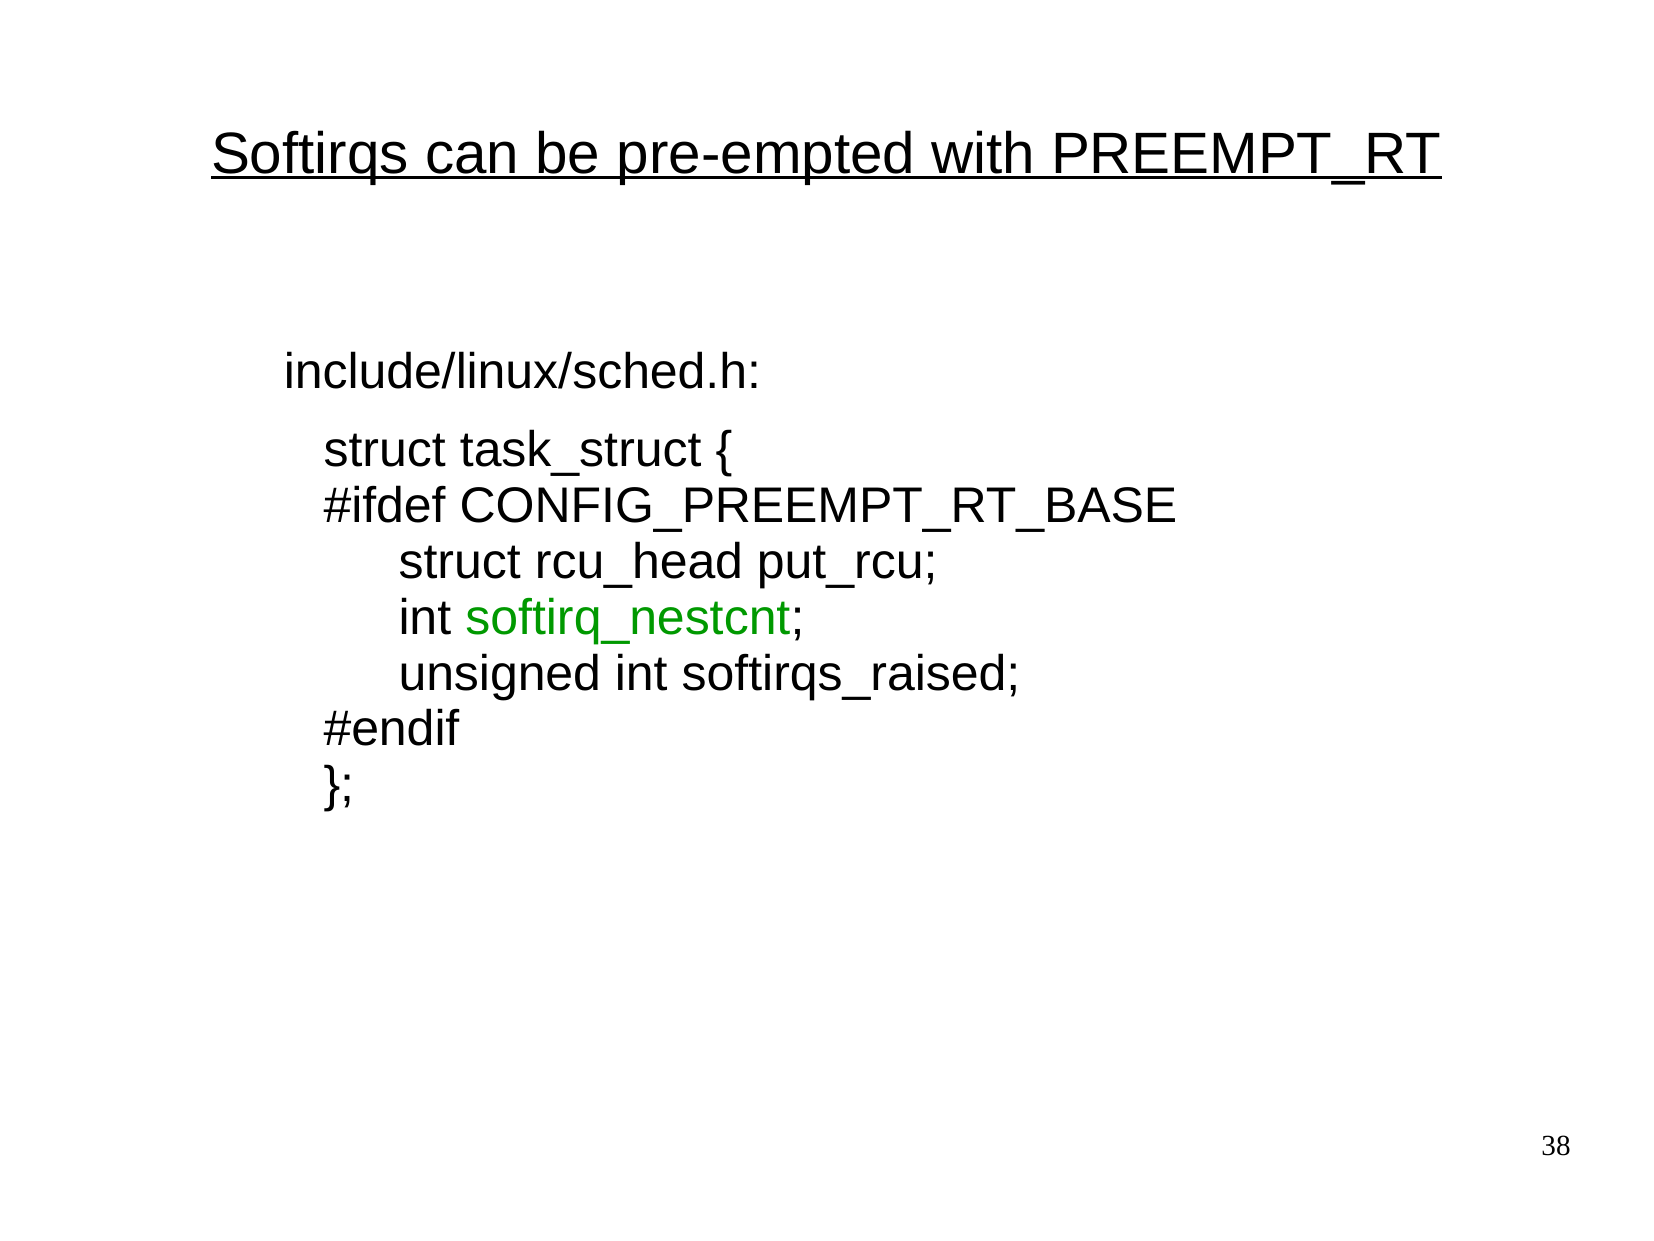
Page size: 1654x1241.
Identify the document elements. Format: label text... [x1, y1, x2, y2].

text_box include/linux/sched.h: [255, 335, 1396, 407]
text_box struct task_struct { #ifdef CONFIG_PREEMPT_RT_BASE struct rcu_head put_rcu; int softirq_nestcnt; unsigned int softirqs_raised; #endif }; [308, 414, 1349, 976]
title Softirqs can be pre-empted with PREEMPT_RT [82, 49, 1571, 257]
